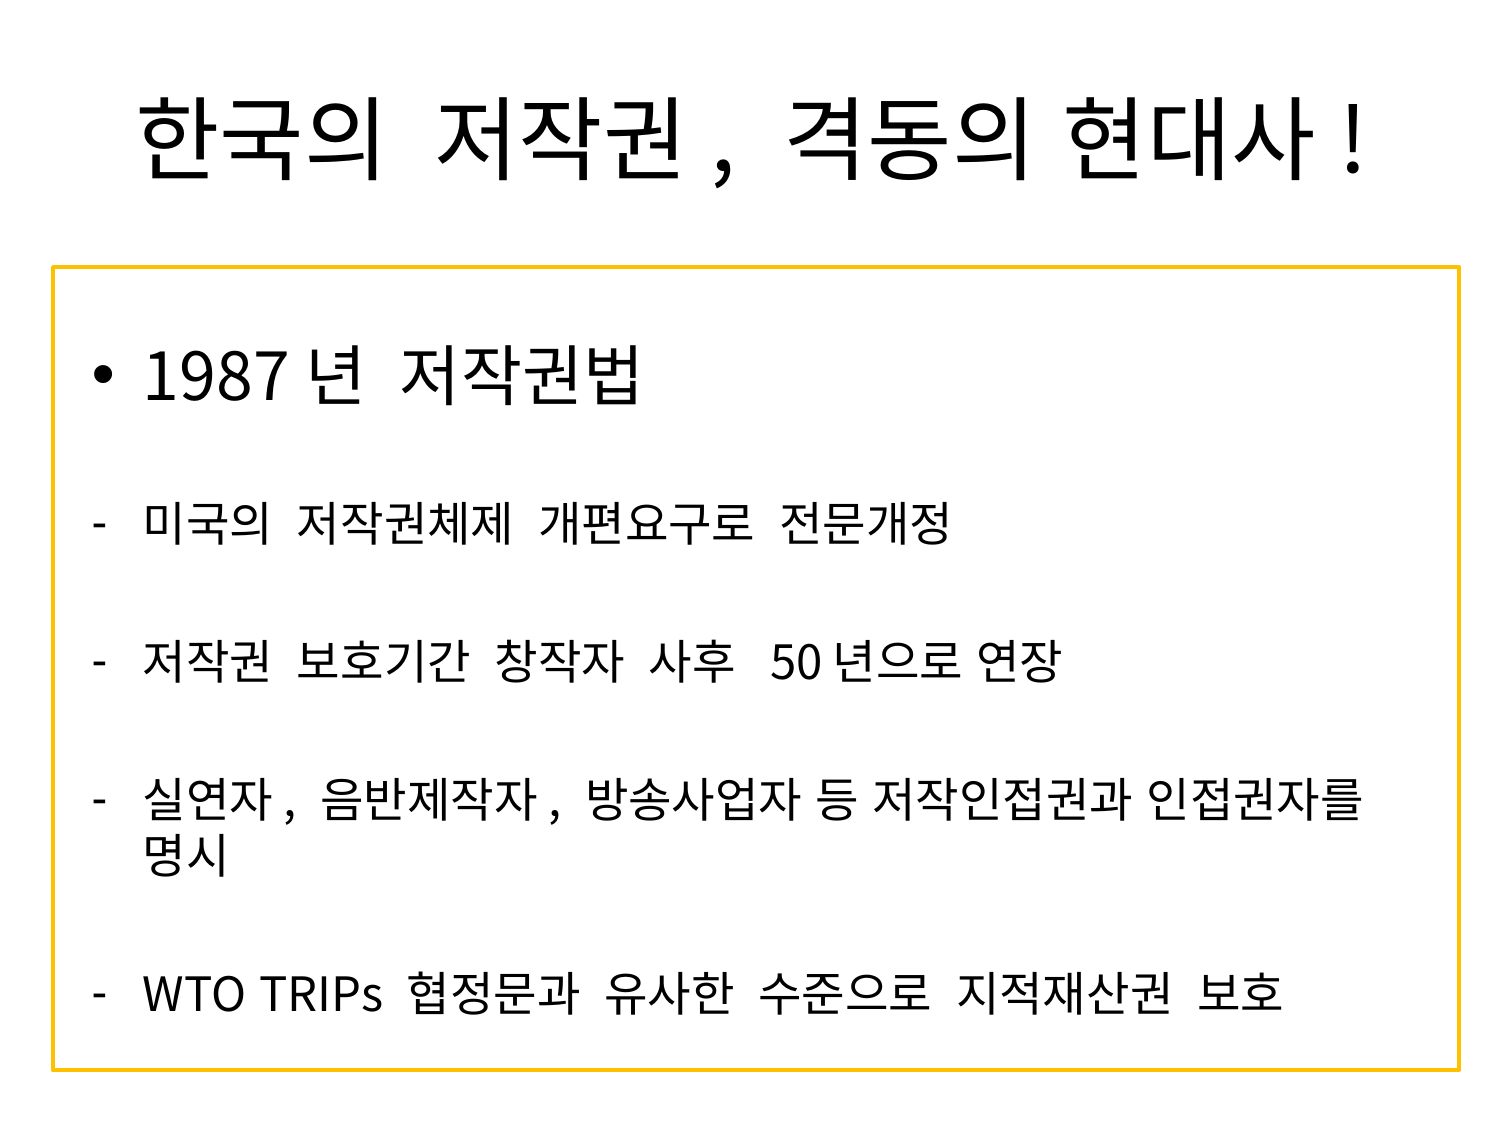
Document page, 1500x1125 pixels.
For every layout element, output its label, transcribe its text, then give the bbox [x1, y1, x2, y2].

title 한국의 저작권, 격동의 현대사! [76, 42, 1427, 231]
list 1987년 저작권법 미국의 저작권체제 개편요구로 전문개정 저작권 보호기간 창작자 사후 50년으로 연장 실연자, 음반제작자, 방송사업자 등 저작인접권과 인접권자를 명시 WTO TRIPs 협정문과 유사한 수준으로 지적재산권 보호 [76, 326, 1427, 1035]
